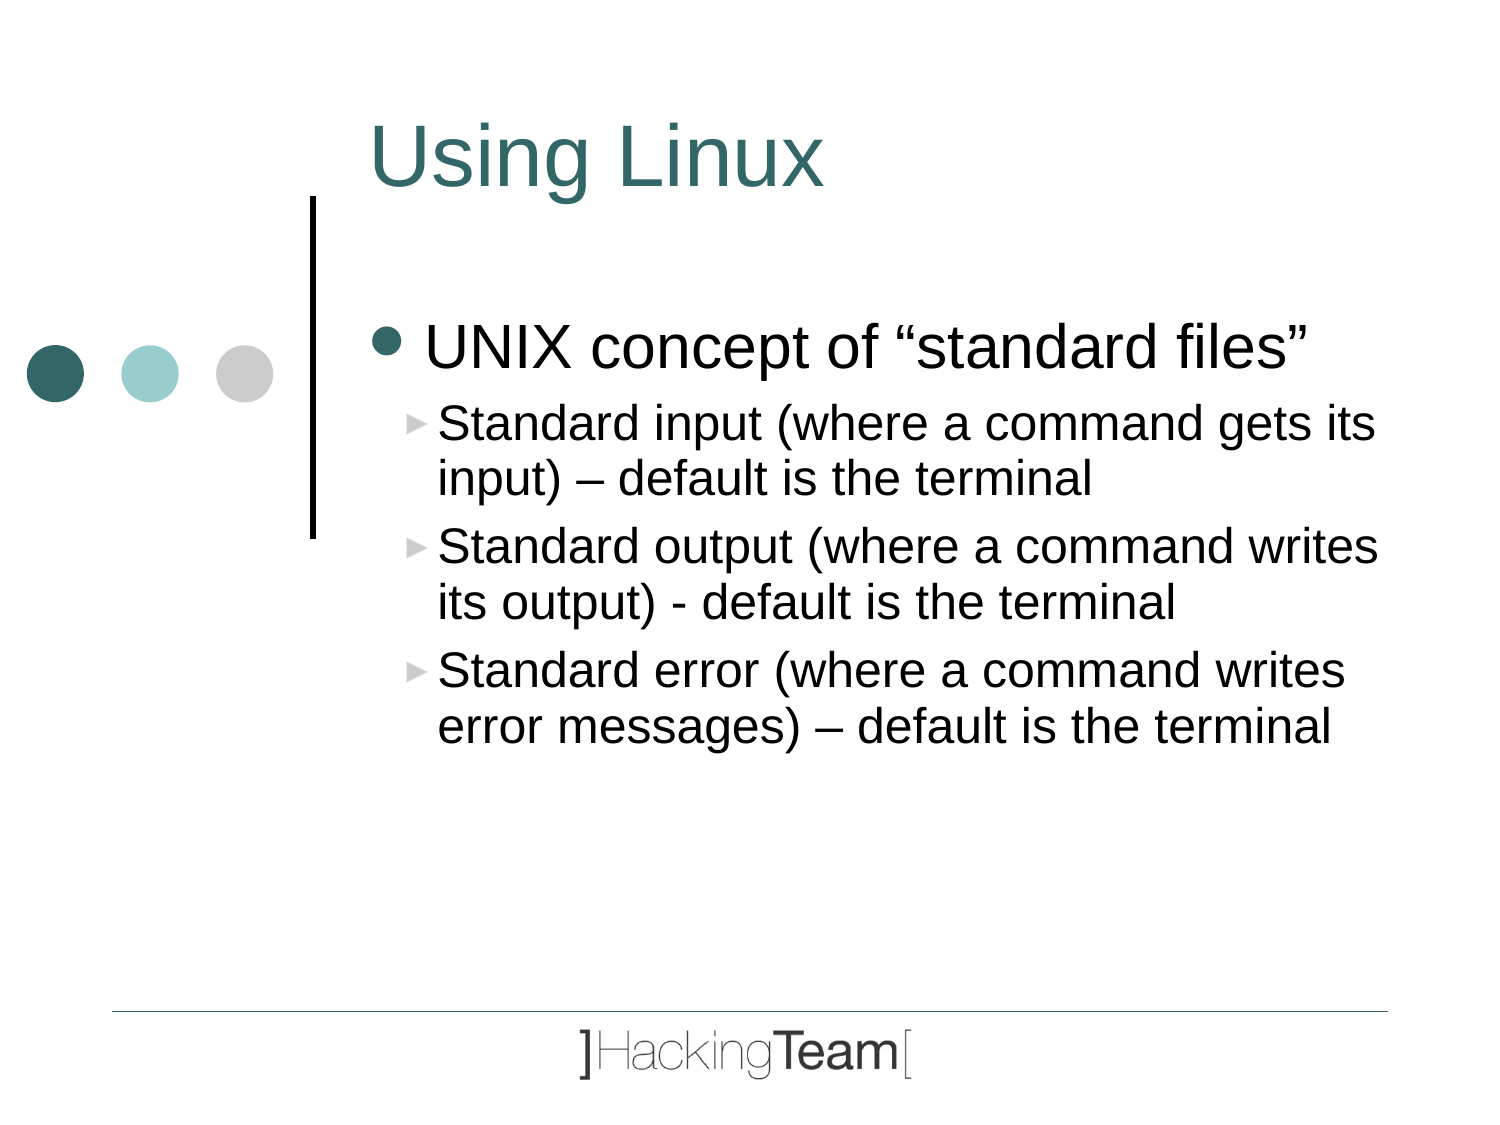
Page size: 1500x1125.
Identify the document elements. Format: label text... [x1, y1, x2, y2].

title Using Linux [249, 38, 1401, 275]
picture [574, 1041, 916, 1084]
list UNIX concept of “standard files” Standard input (where a command gets its input) – default is the terminal Standard output (where a command writes its output) - default is the terminal Standard error (where a command writes error messages) – default is the terminal [249, 312, 1401, 1041]
